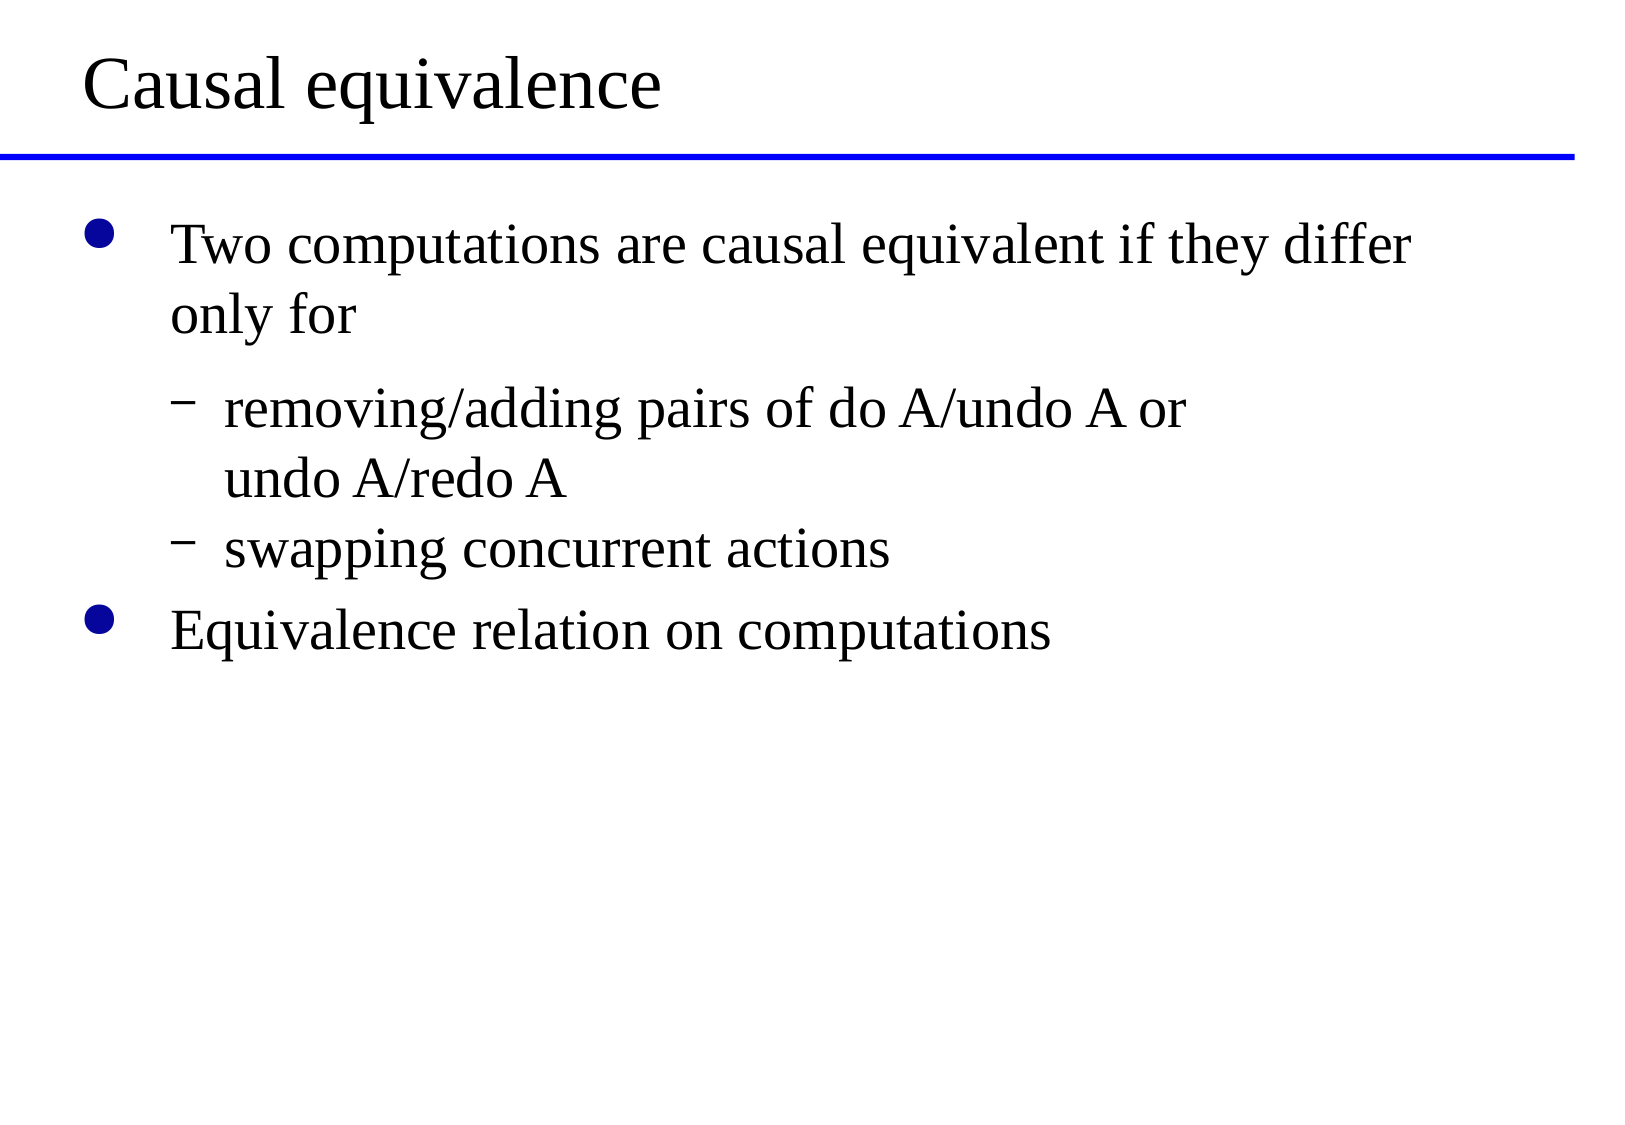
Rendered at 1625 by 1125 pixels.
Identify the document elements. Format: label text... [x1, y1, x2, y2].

list Two computations are causal equivalent if they differ only for removing/adding pairs of do A/undo A or undo A/redo A swapping concurrent actions Equivalence relation on computations [67, 198, 1478, 1061]
title Causal equivalence [67, 27, 1544, 131]
